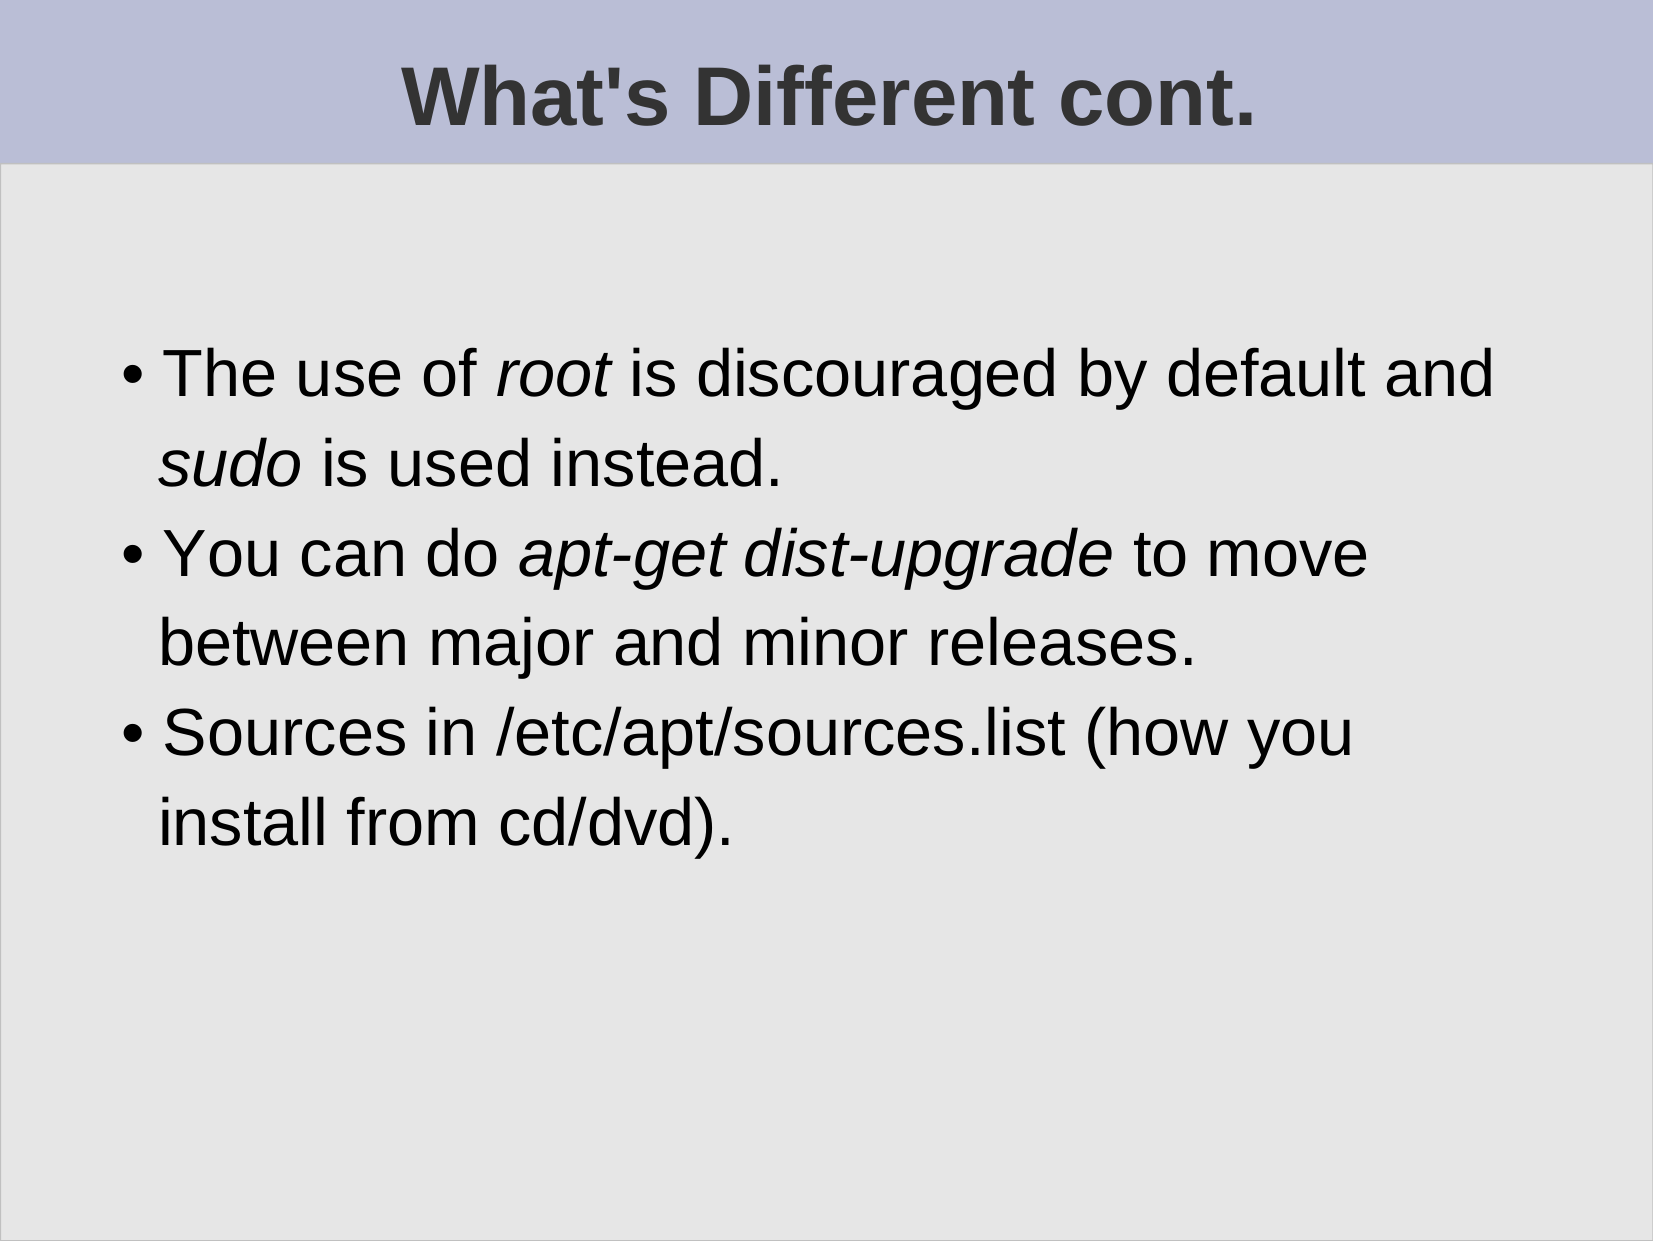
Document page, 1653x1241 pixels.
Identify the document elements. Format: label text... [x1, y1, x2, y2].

title What's Different cont. [124, 0, 1536, 213]
text_box [0, 163, 1653, 1241]
list The use of root is discouraged by default and sudo is used instead. You can do apt-get dist-upgrade to move between major and minor releases. Sources in /etc/apt/sources.list (how you install from cd/dvd). [121, 321, 1533, 1104]
